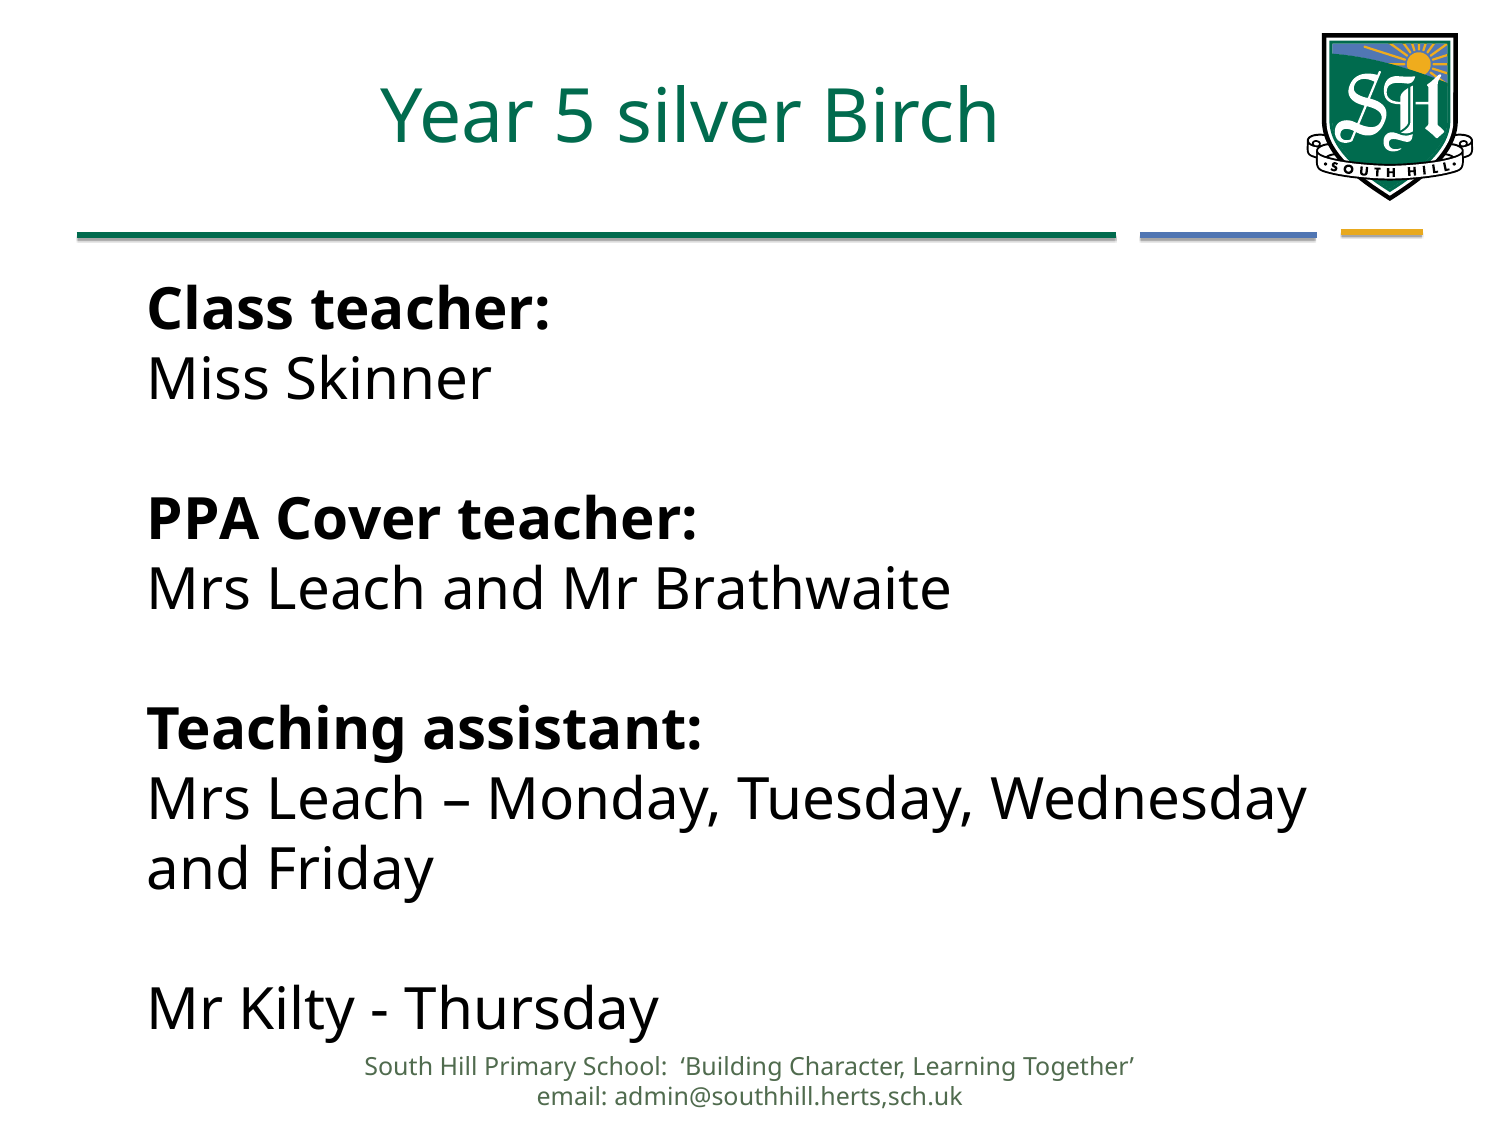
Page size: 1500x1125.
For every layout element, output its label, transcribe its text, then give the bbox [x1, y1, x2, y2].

title Year 5 silver Birch [76, 19, 1306, 207]
text_box Class teacher: Miss Skinner PPA Cover teacher: Mrs Leach and Mr Brathwaite Teaching assistant: Mrs Leach – Monday, Tuesday, Wednesday and Friday Mr Kilty - Thursday [131, 263, 1402, 1057]
text_box South Hill Primary School: ‘Building Character, Learning Together’ email: admin@southhill.herts,sch.uk [253, 1057, 1247, 1103]
